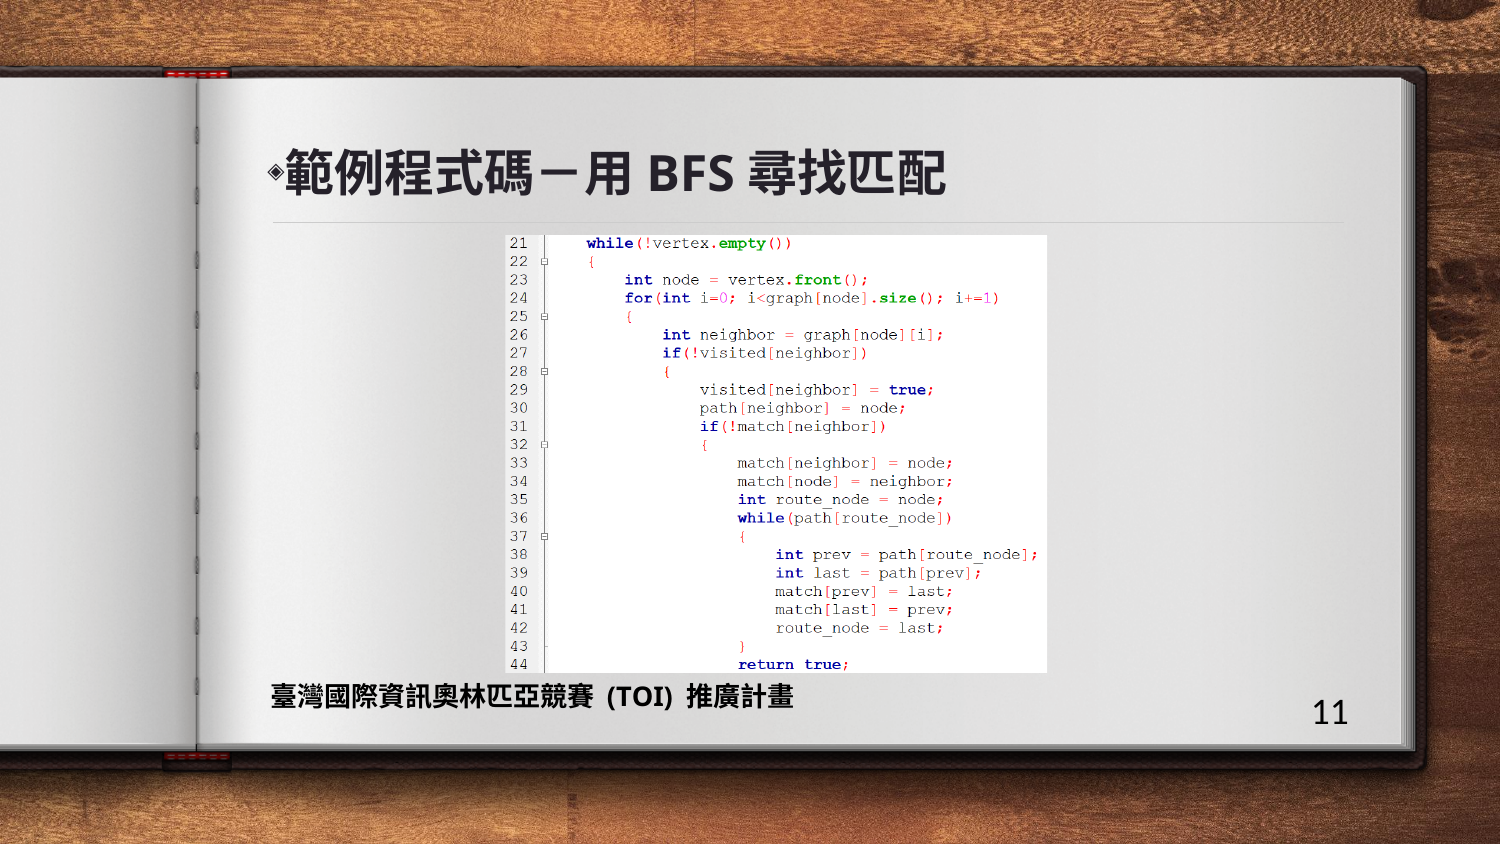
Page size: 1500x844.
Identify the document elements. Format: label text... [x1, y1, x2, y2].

chart [505, 235, 1048, 673]
list 範例程式碼－用BFS尋找匹配 [252, 126, 1194, 226]
text_box [1295, 672, 1386, 737]
